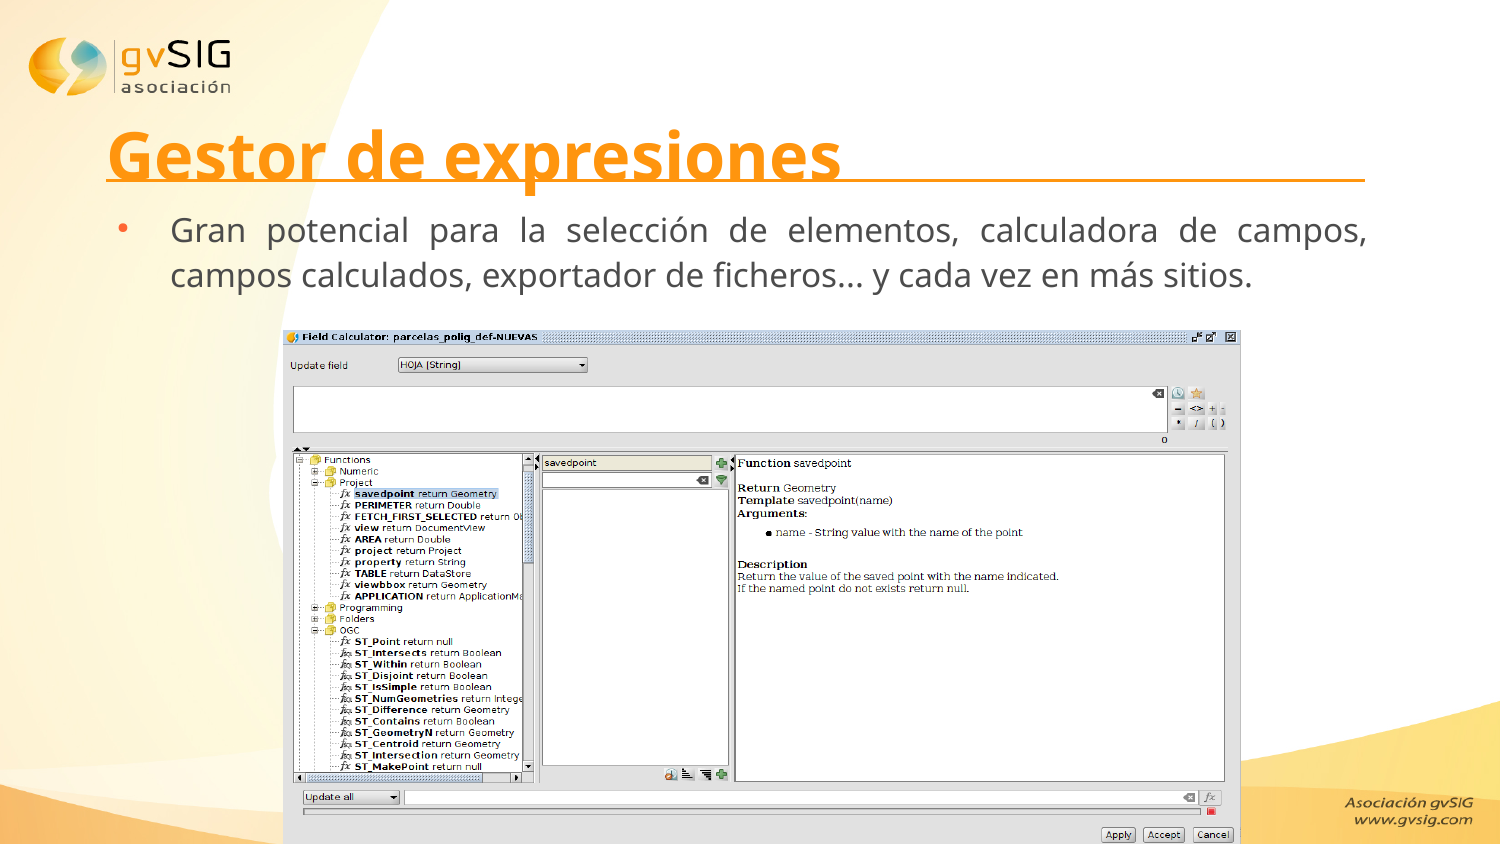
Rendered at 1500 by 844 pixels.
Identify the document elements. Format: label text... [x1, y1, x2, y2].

title Gestor de expresiones [106, 115, 1457, 193]
picture [0, 0, 1500, 844]
list Gran potencial para la selección de elementos, calculadora de campos, campos calculados, exportador de ficheros... y cada vez en más sitios. [99, 206, 1371, 396]
